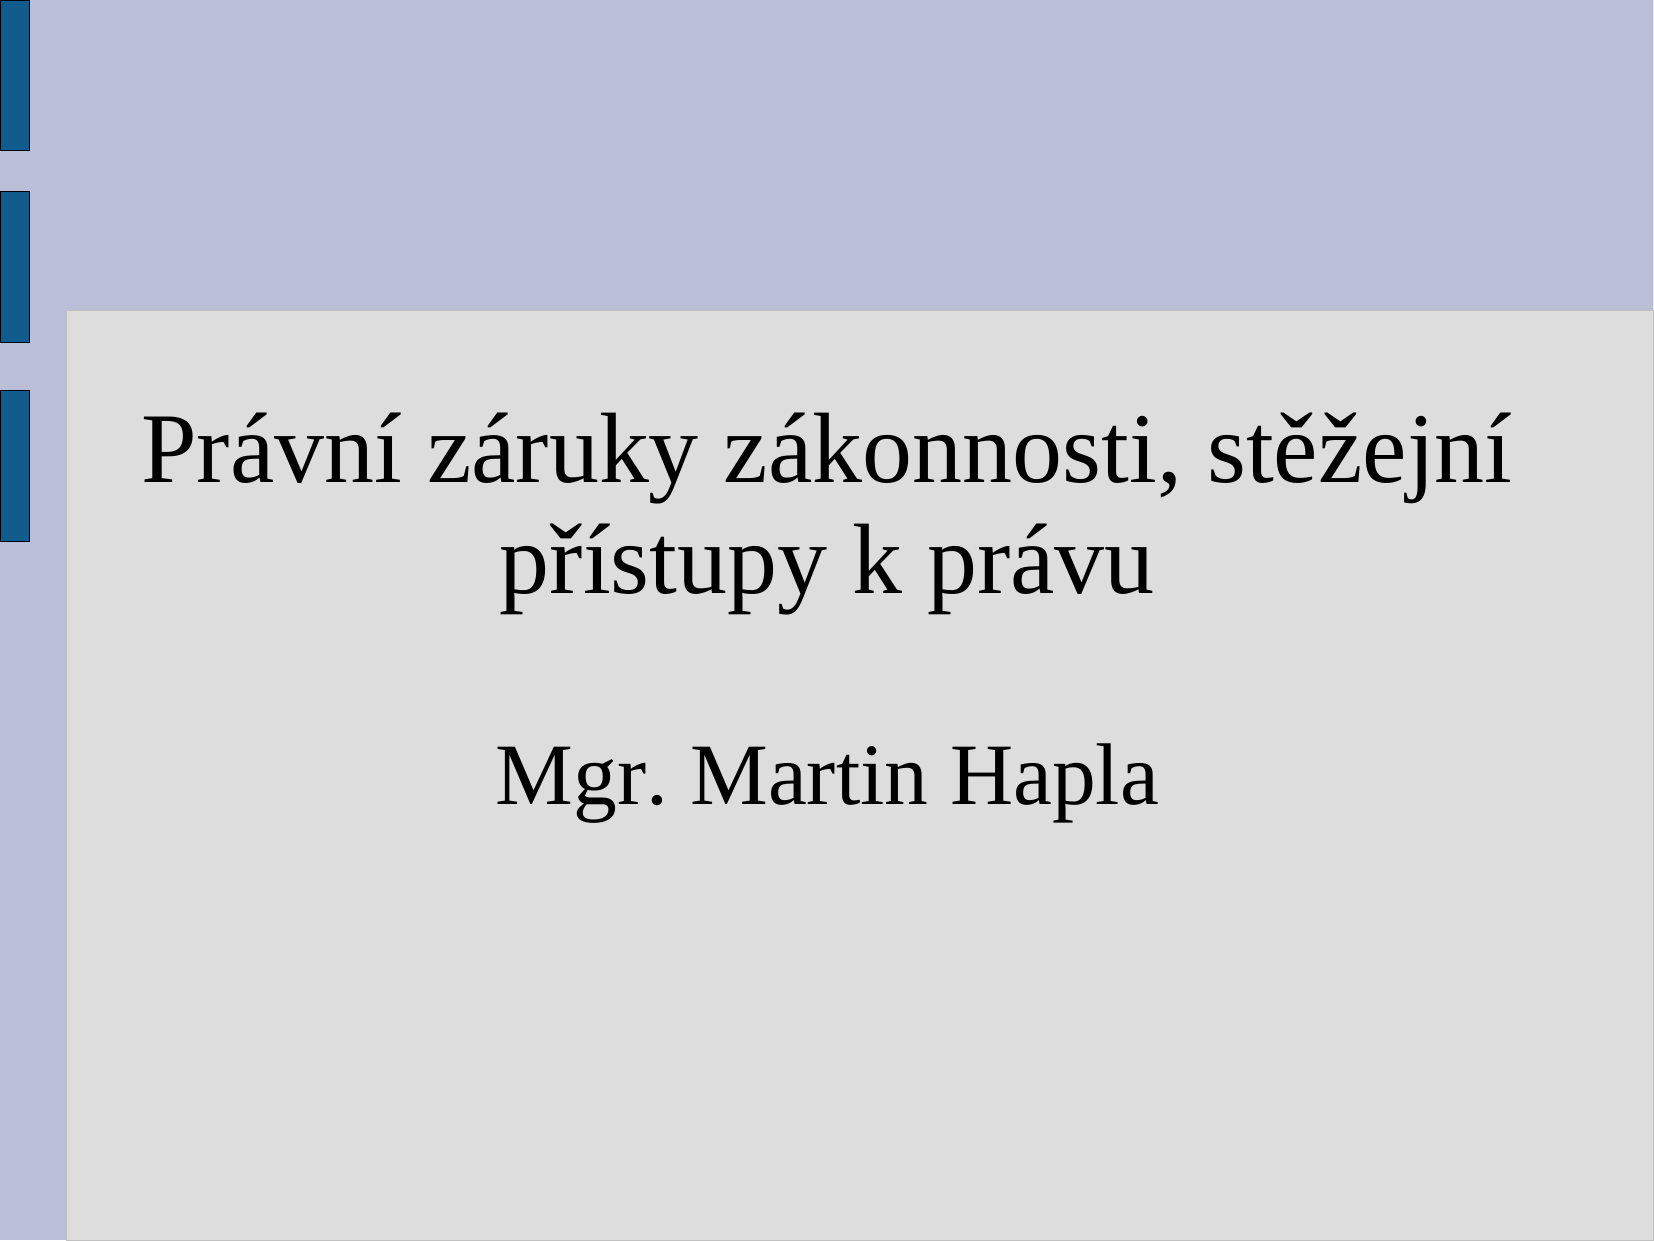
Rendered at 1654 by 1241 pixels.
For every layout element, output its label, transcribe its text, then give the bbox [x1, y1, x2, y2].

subtitle Právní záruky zákonnosti, stěžejní přístupy k právu Mgr. Martin Hapla [121, 91, 1534, 1127]
